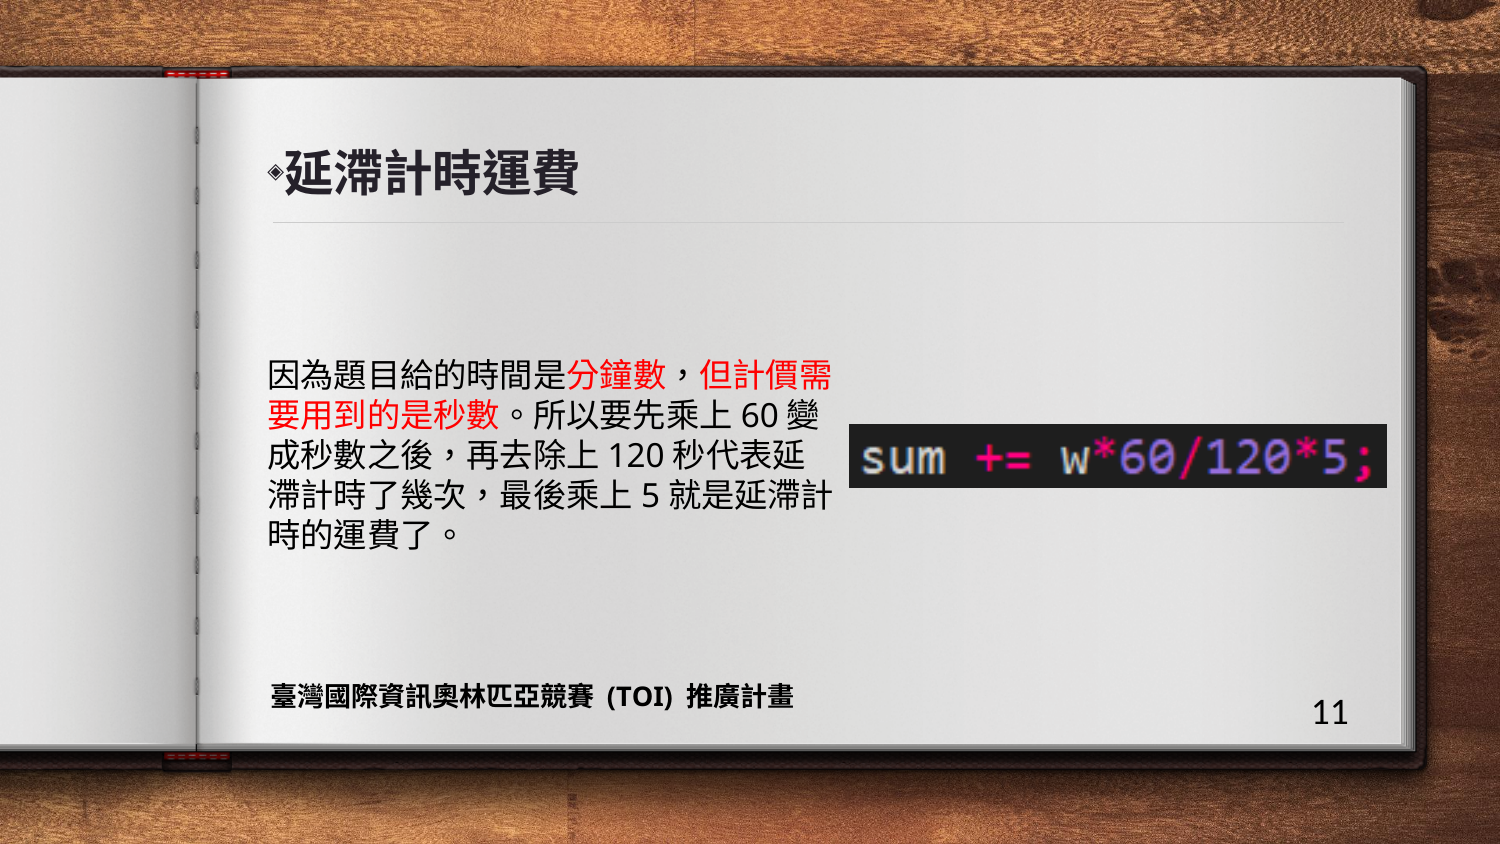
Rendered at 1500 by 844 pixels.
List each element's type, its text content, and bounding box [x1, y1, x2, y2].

list 延滯計時運費 [252, 126, 1194, 216]
text_box [1295, 672, 1386, 737]
picture [849, 424, 1387, 488]
text_box 因為題目給的時間是分鐘數，但計價需要用到的是秒數。所以要先乘上60變成秒數之後，再去除上120秒代表延滯計時了幾次，最後乘上5就是延滯計時的運費了。 [252, 347, 850, 565]
